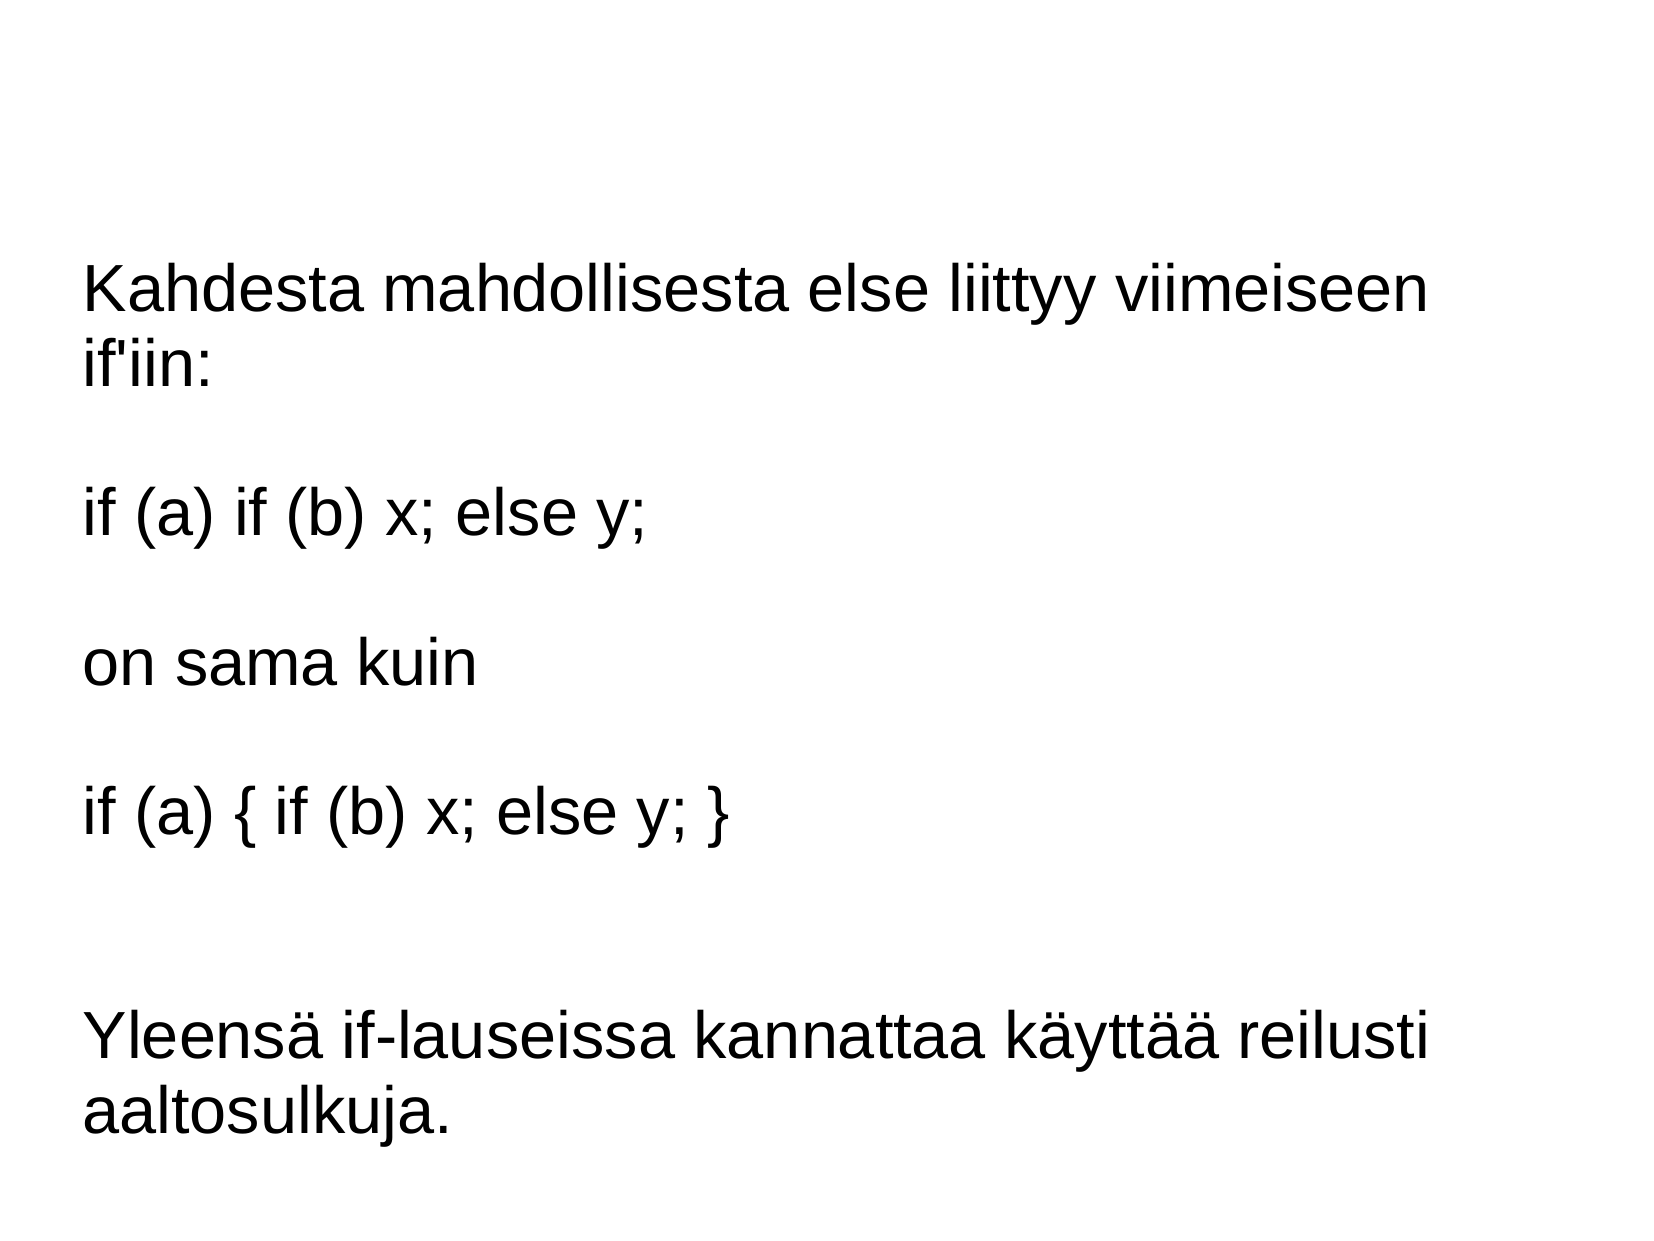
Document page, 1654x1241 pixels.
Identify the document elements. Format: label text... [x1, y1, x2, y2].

text_box Kahdesta mahdollisesta else liittyy viimeiseen if'iin: if (a) if (b) x; else y; on sama kuin if (a) { if (b) x; else y; } Yleensä if-lauseissa kannattaa käyttää reilusti aaltosulkuja. [82, 250, 1571, 1149]
